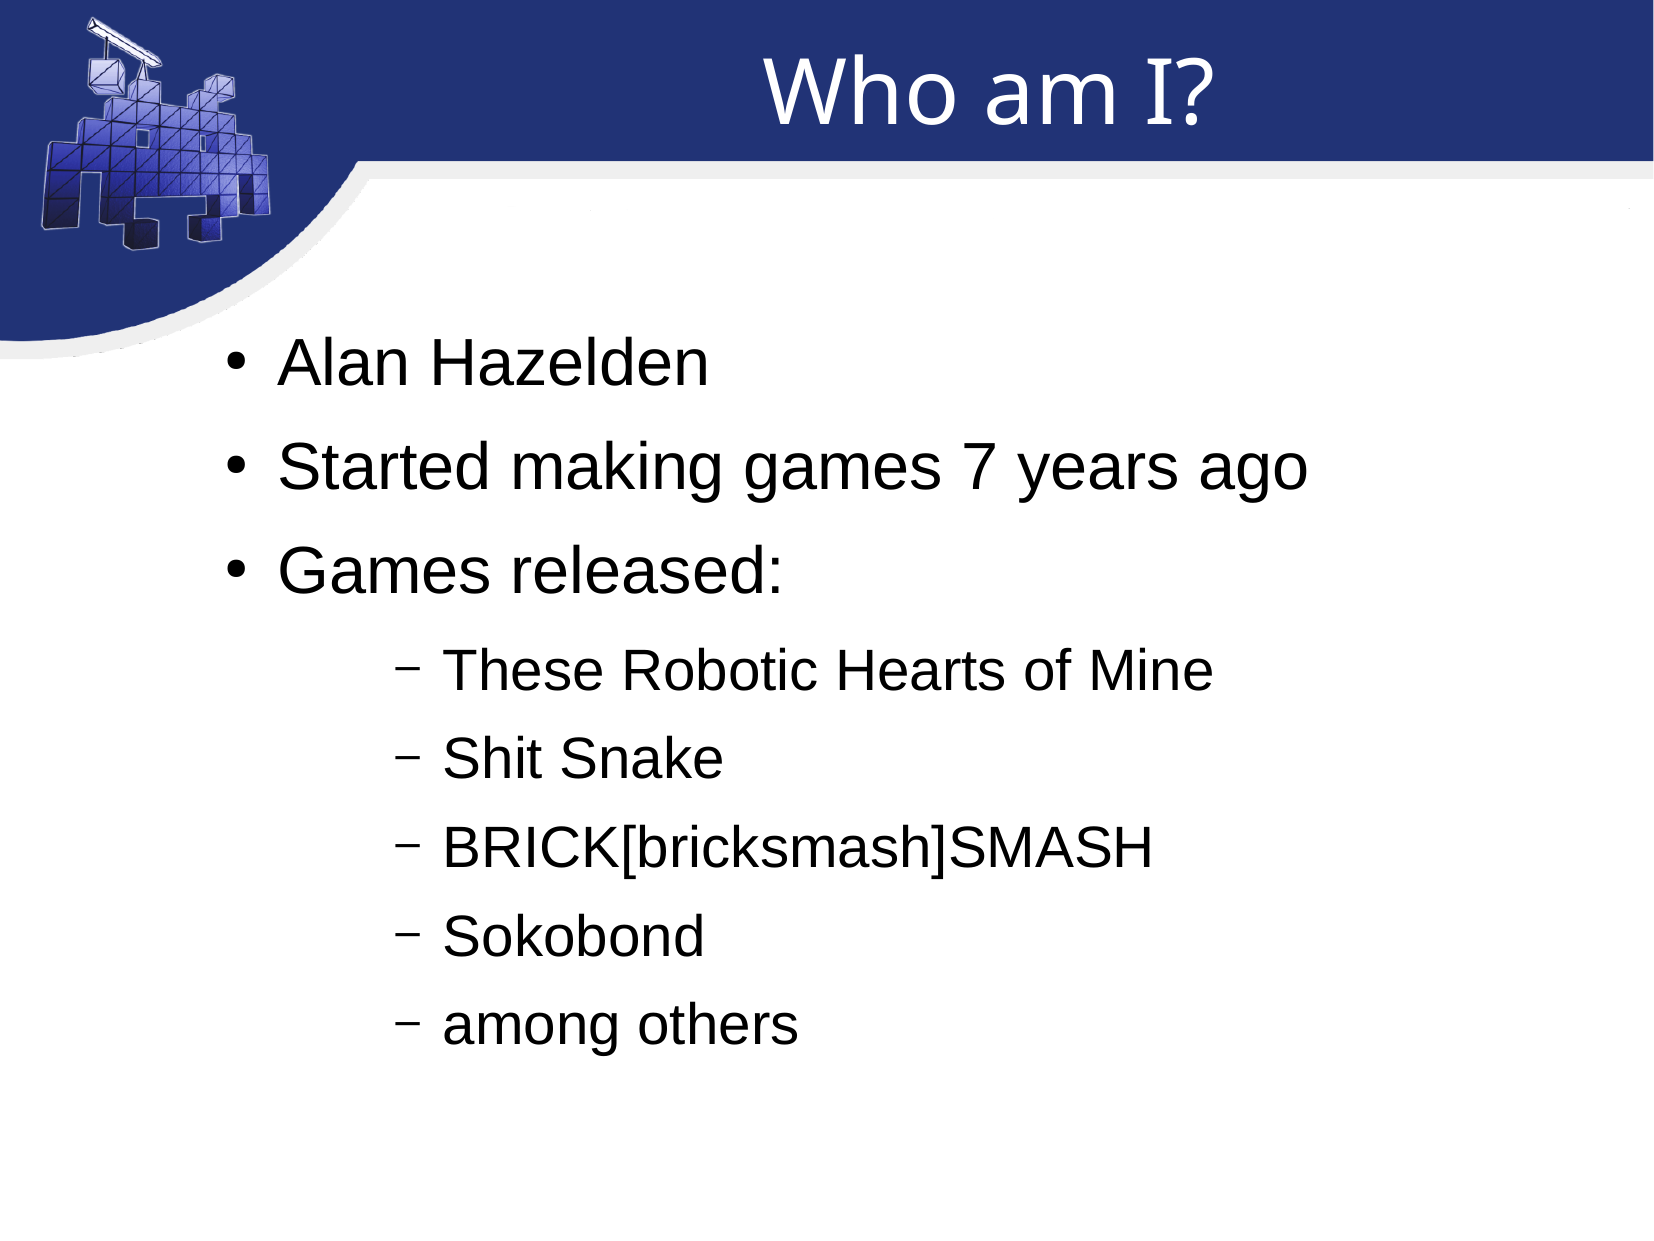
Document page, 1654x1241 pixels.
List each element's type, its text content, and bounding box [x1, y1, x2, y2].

picture [0, 0, 1654, 443]
list Alan Hazelden Started making games 7 years ago Games released: These Robotic Hearts of Mine Shit Snake BRICK[bricksmash]SMASH Sokobond among others [206, 324, 1595, 1093]
title Who am I? [354, 29, 1625, 148]
